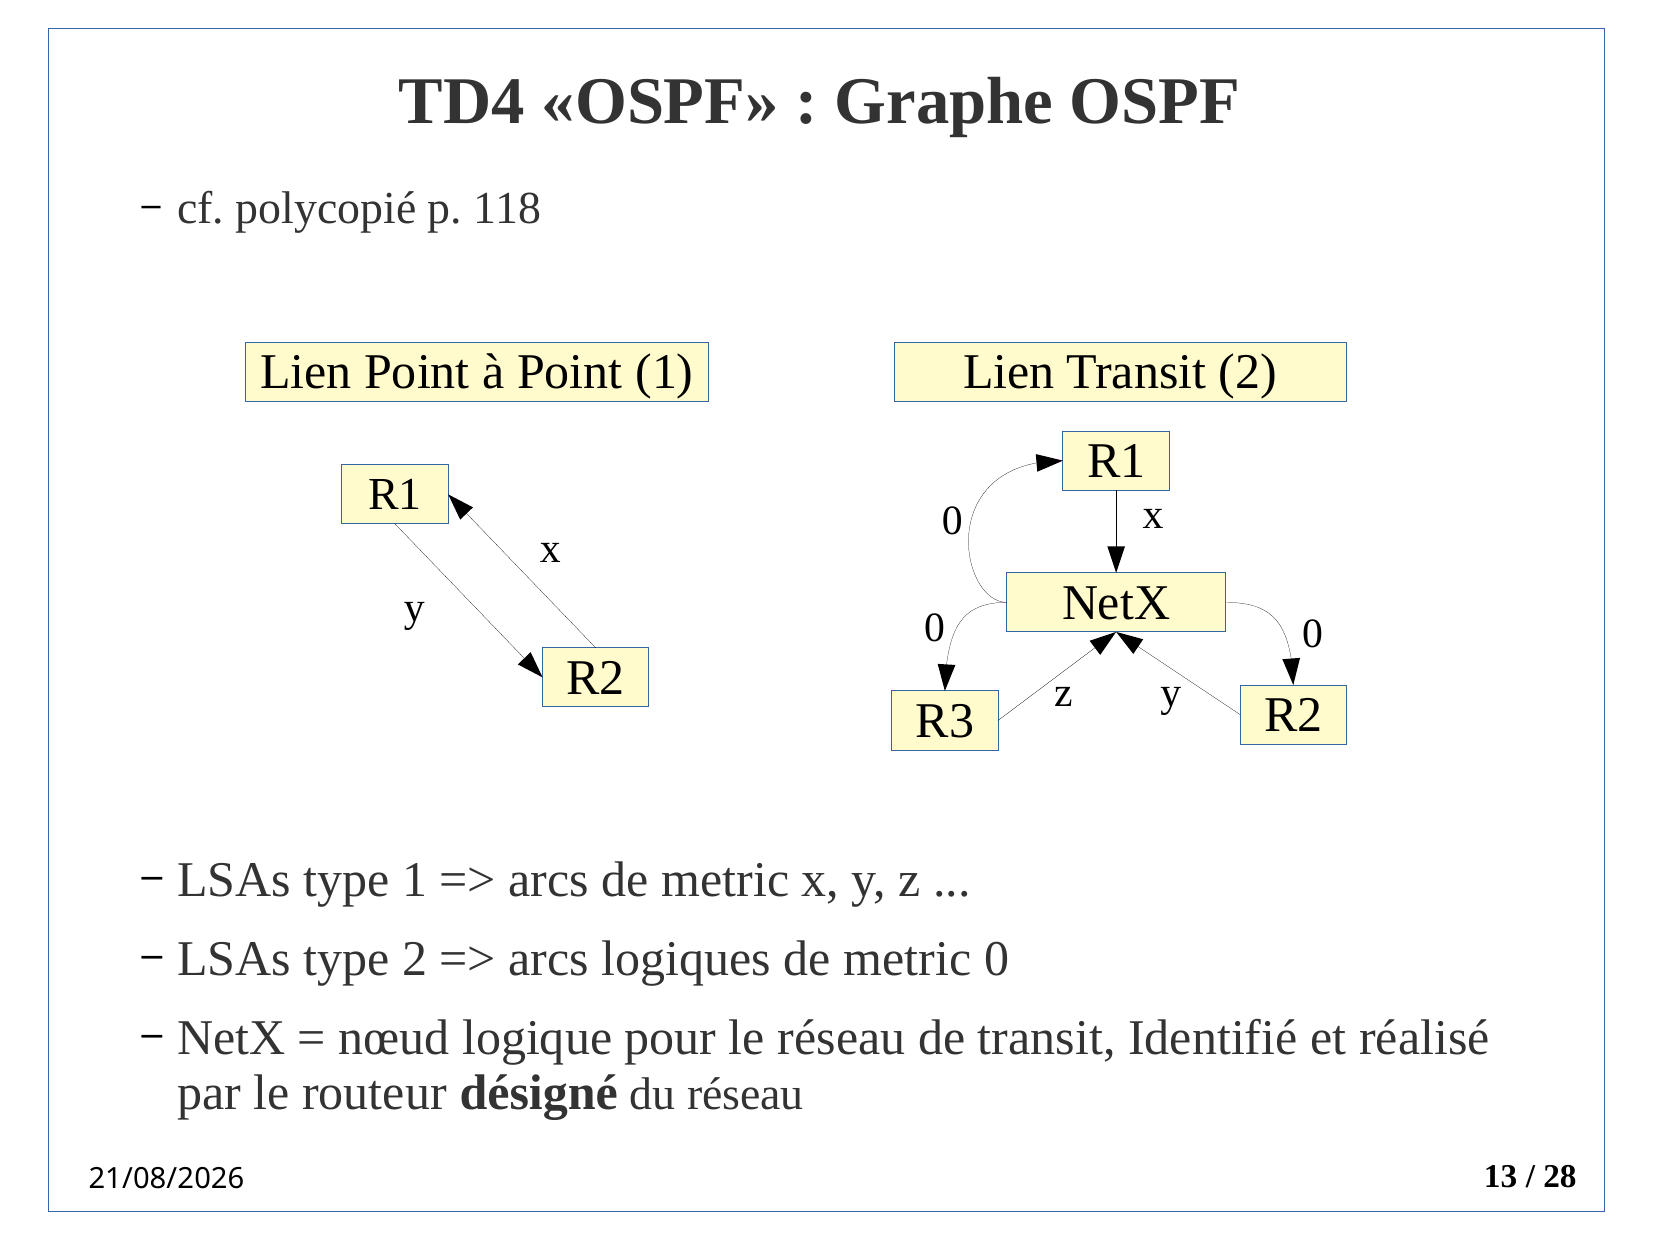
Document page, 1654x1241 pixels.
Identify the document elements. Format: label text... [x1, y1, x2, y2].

title TD4 «OSPF» : Graphe OSPF [88, 61, 1565, 142]
text_box x [1127, 484, 1179, 546]
text_box R2 [1240, 685, 1347, 745]
text_box 0 [1287, 602, 1339, 664]
text_box R1 [1062, 431, 1170, 491]
text_box NetX [1006, 572, 1226, 632]
text_box y [389, 577, 440, 639]
text_box R3 [891, 690, 999, 751]
text_box x [524, 517, 576, 580]
text_box R1 [341, 464, 449, 524]
text_box 0 [909, 596, 961, 658]
text_box Lien Point à Point (1) [245, 342, 709, 402]
list cf. polycopié p. 118 LSAs type 1 => arcs de metric x, y, z ... LSAs type 2 => arcs logiques de metric 0 NetX = nœud logique pour le réseau de transit, Identifié et réalisé par le routeur désigné du réseau [88, 183, 1565, 1123]
text_box Lien Transit (2) [894, 342, 1347, 402]
text_box R2 [542, 647, 649, 707]
text_box y [1145, 661, 1197, 723]
text_box 0 [927, 490, 978, 552]
text_box z [1039, 661, 1091, 723]
